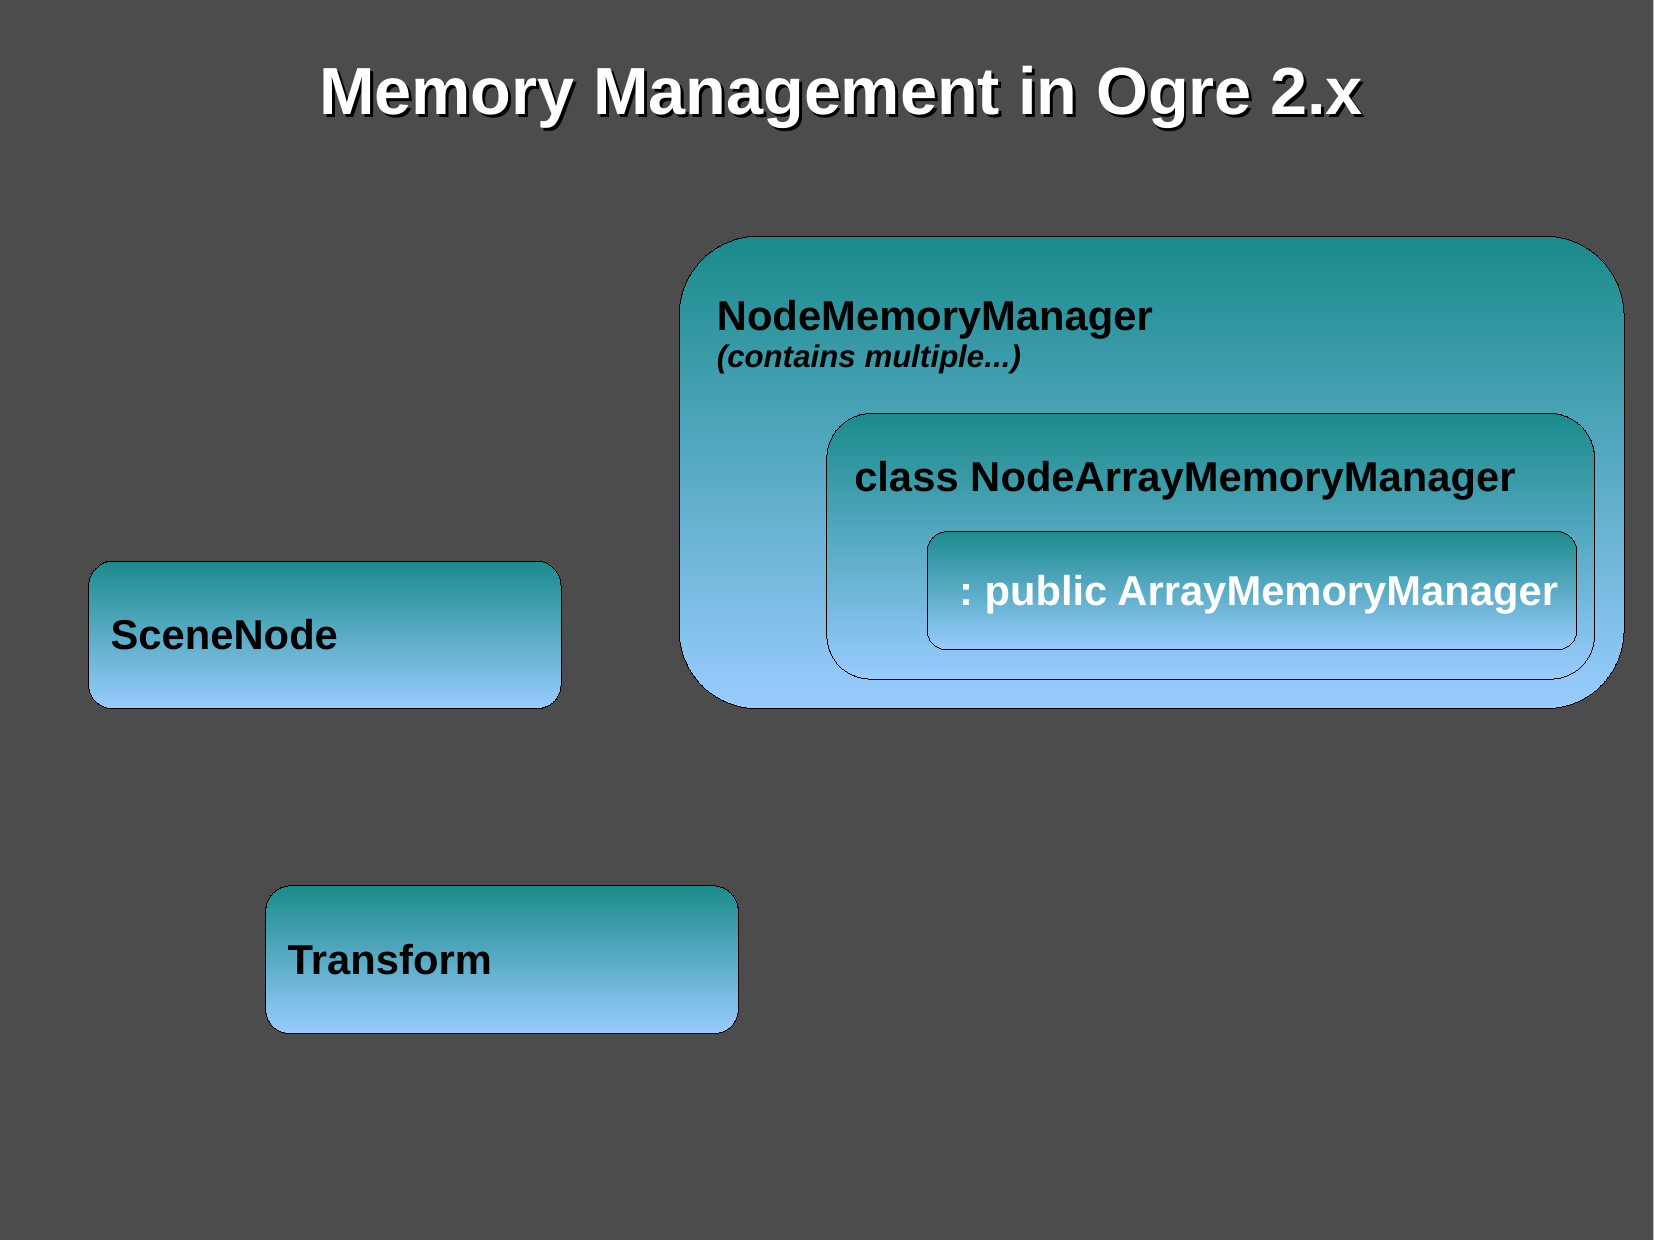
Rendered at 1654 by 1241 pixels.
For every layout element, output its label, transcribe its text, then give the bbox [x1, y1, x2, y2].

text_box : public ArrayMemoryManager [927, 531, 1577, 650]
text_box class NodeArrayMemoryManager [826, 413, 1595, 680]
text_box NodeMemoryManager (contains multiple...) [679, 236, 1625, 709]
text_box Transform [265, 885, 739, 1034]
text_box SceneNode [88, 561, 562, 709]
text_box Memory Management in Ogre 2.x [265, 46, 1418, 137]
